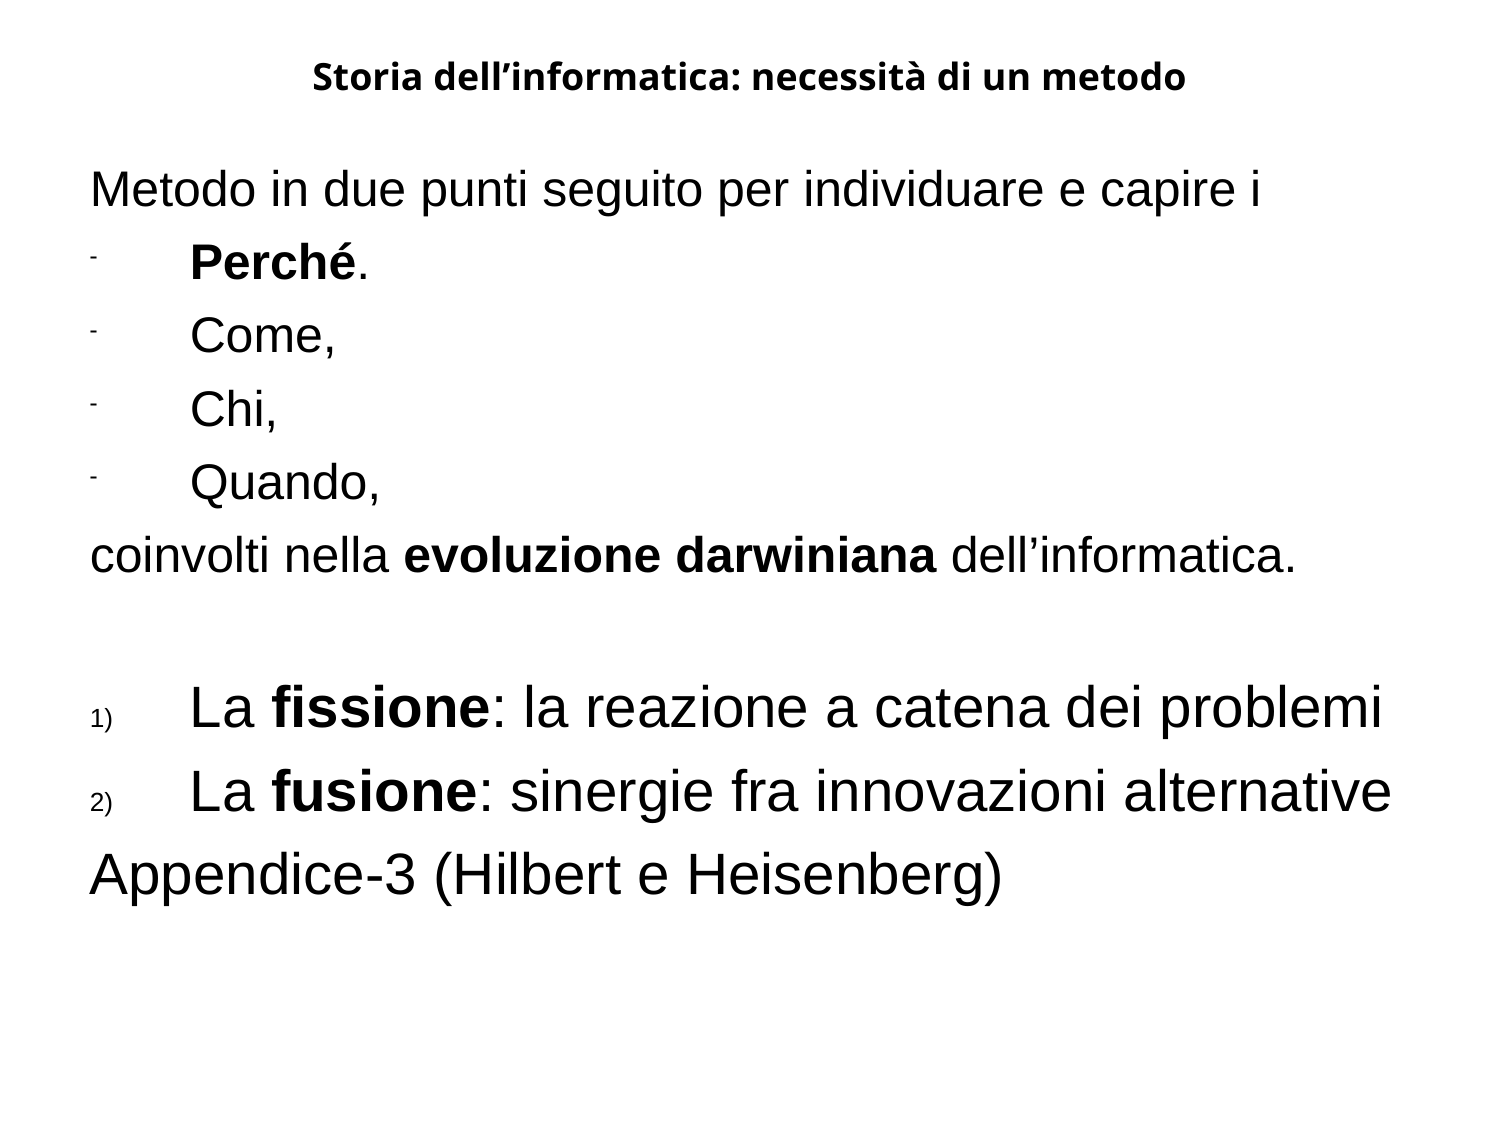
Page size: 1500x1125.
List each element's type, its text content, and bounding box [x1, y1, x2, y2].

list Metodo in due punti seguito per individuare e capire i Perché. Come, Chi, Quando, coinvolti nella evoluzione darwiniana dell’informatica. La fissione: la reazione a catena dei problemi La fusione: sinergie fra innovazioni alternative Appendice-3 (Hilbert e Heisenberg) [75, 148, 1471, 1005]
title Storia dell’informatica: necessità di un metodo [75, 45, 1425, 126]
